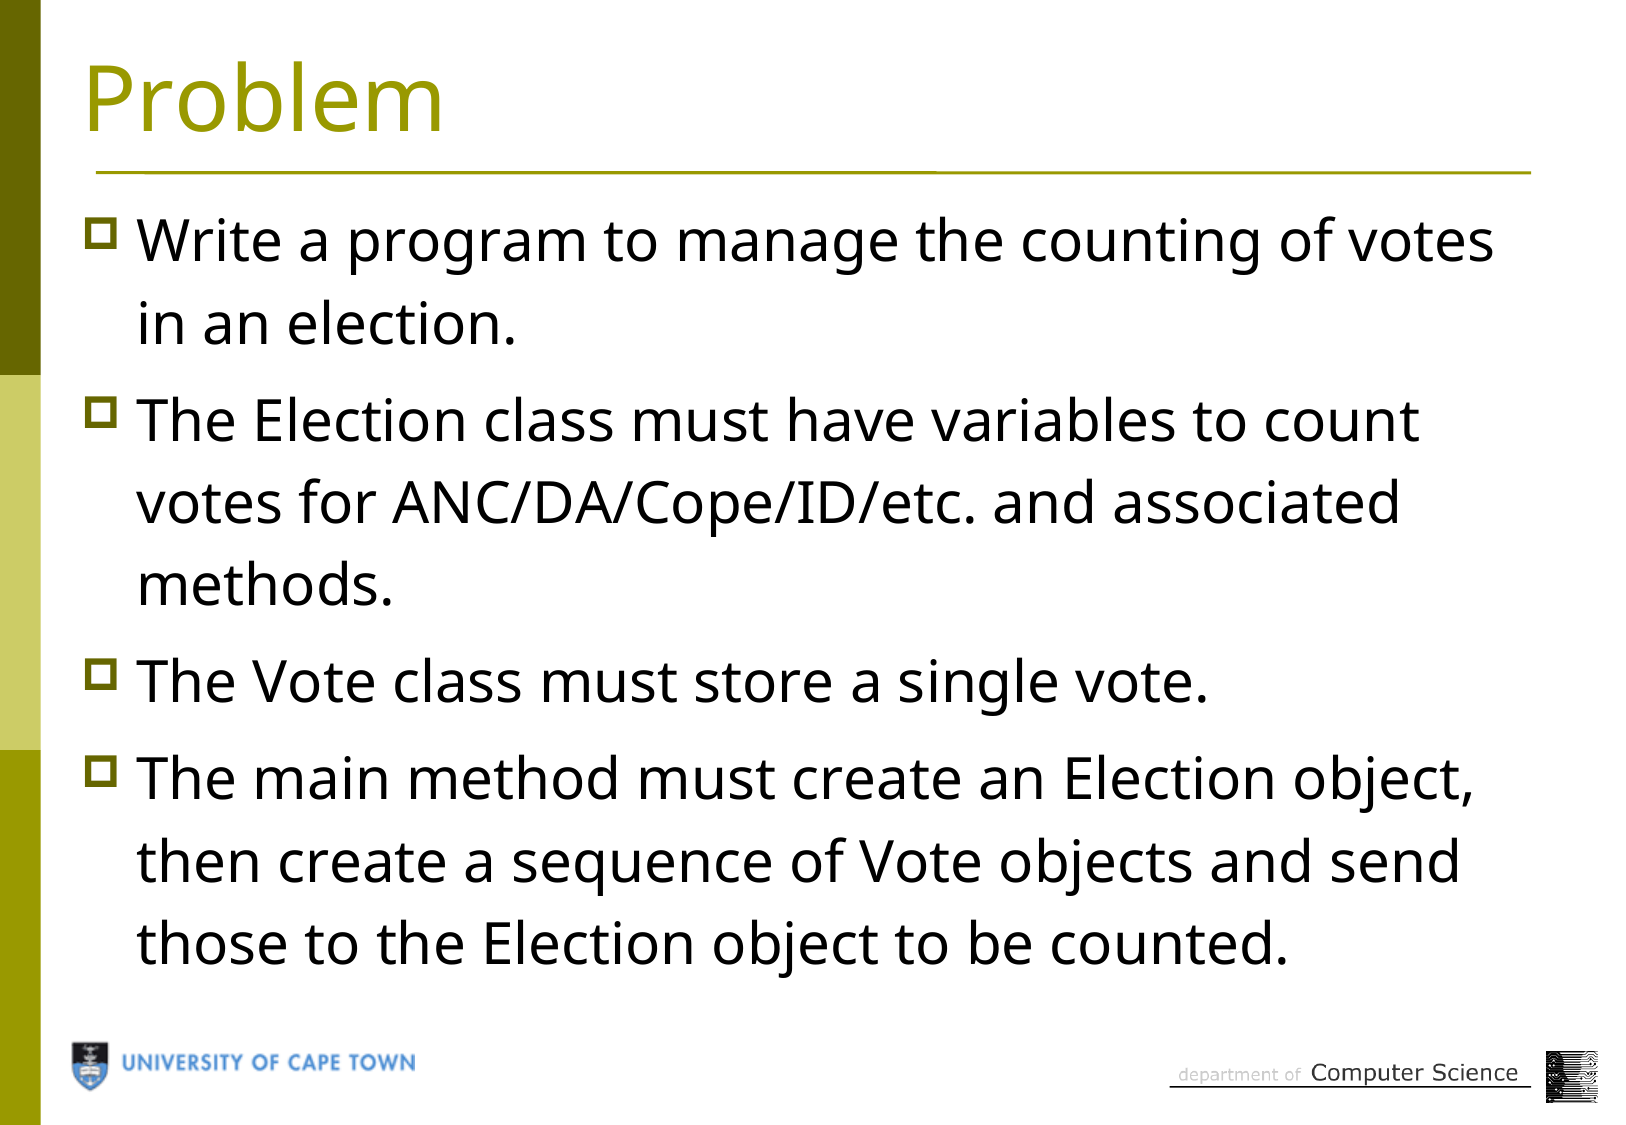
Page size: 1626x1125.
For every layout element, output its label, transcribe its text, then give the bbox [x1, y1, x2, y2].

picture [1169, 1043, 1532, 1091]
title Problem [81, 36, 1543, 165]
picture [1546, 1051, 1598, 1103]
picture [61, 1024, 415, 1103]
list Write a program to manage the counting of votes in an election. The Election class must have variables to count votes for ANC/DA/Cope/ID/etc. and associated methods. The Vote class must store a single vote. The main method must create an Election object, then create a sequence of Vote objects and send those to the Election object to be counted. [81, 196, 1543, 991]
